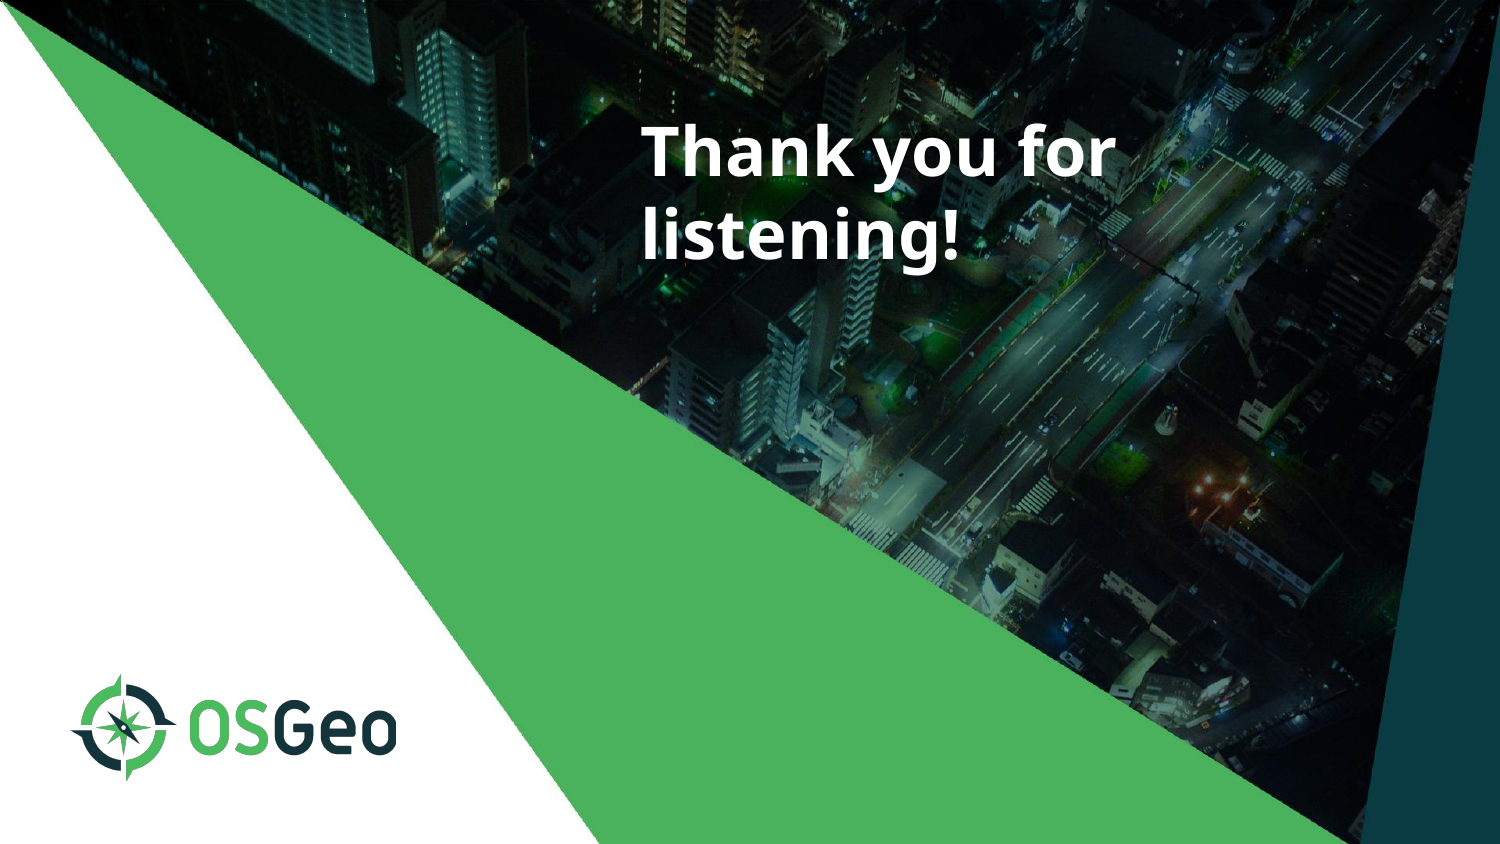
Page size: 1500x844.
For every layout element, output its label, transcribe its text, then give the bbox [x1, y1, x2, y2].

picture [0, 0, 1500, 844]
text_box Thank you for listening! [629, 102, 1305, 281]
